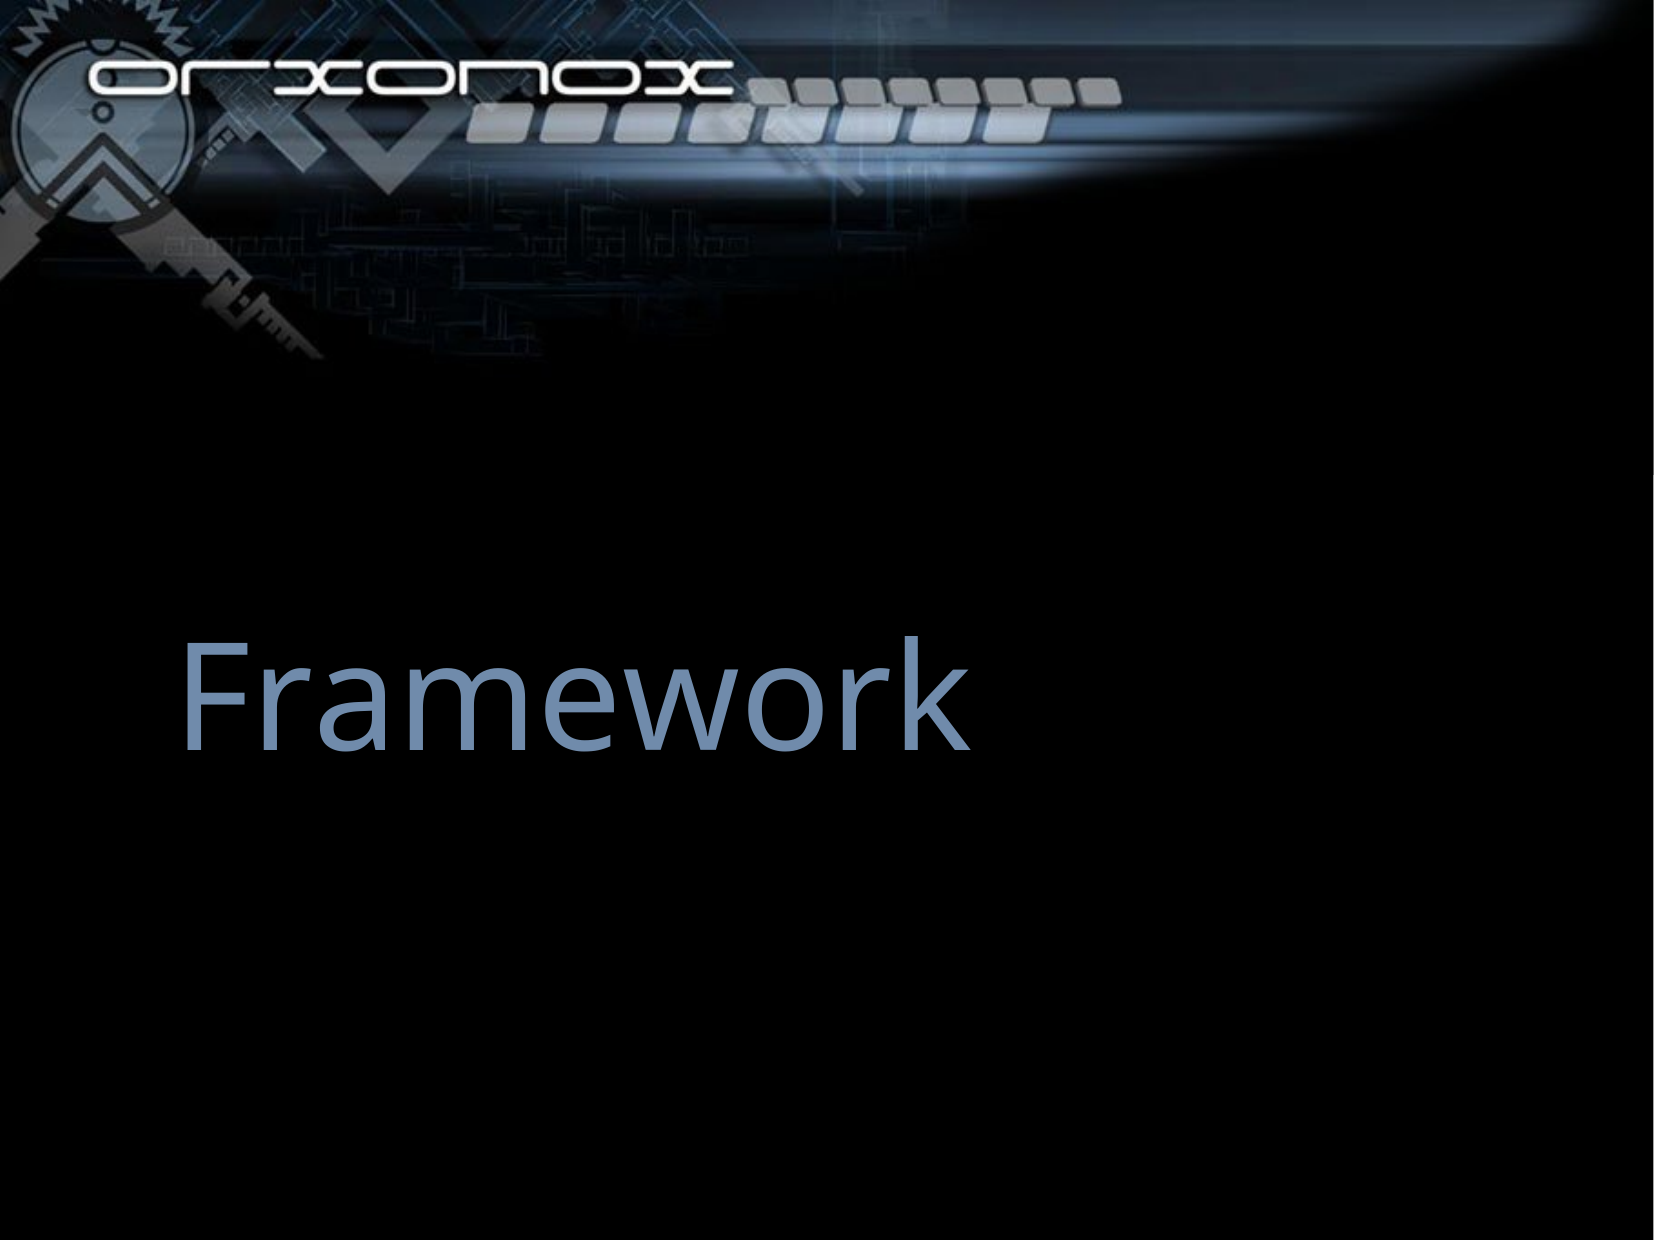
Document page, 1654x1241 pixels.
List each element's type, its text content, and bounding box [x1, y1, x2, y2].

picture [0, 0, 1654, 475]
text_box Framework [158, 582, 1495, 658]
